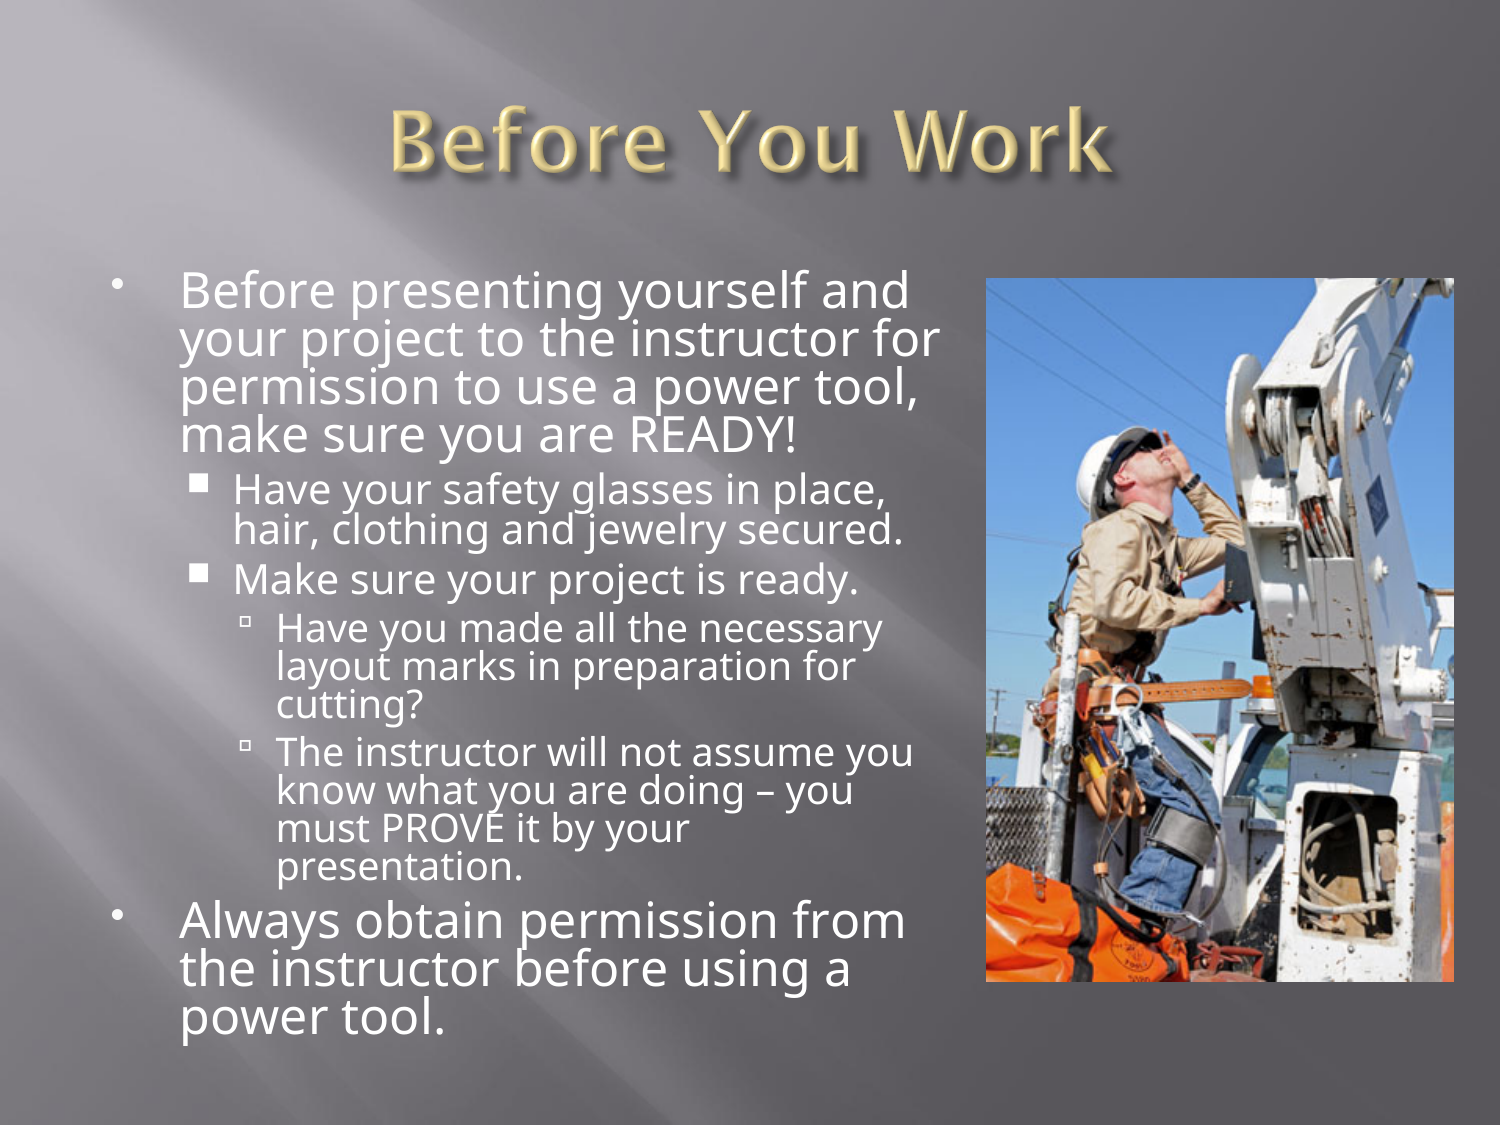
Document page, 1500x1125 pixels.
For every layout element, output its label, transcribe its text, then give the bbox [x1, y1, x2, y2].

list Before presenting yourself and your project to the instructor for permission to use a power tool, make sure you are READY! Have your safety glasses in place, hair, clothing and jewelry secured. Make sure your project is ready. Have you made all the necessary layout marks in preparation for cutting? The instructor will not assume you know what you are doing – you must PROVE it by your presentation. Always obtain permission from the instructor before using a power tool. [75, 262, 963, 1125]
text_box [75, 45, 1426, 265]
picture [0, 0, 1500, 1125]
